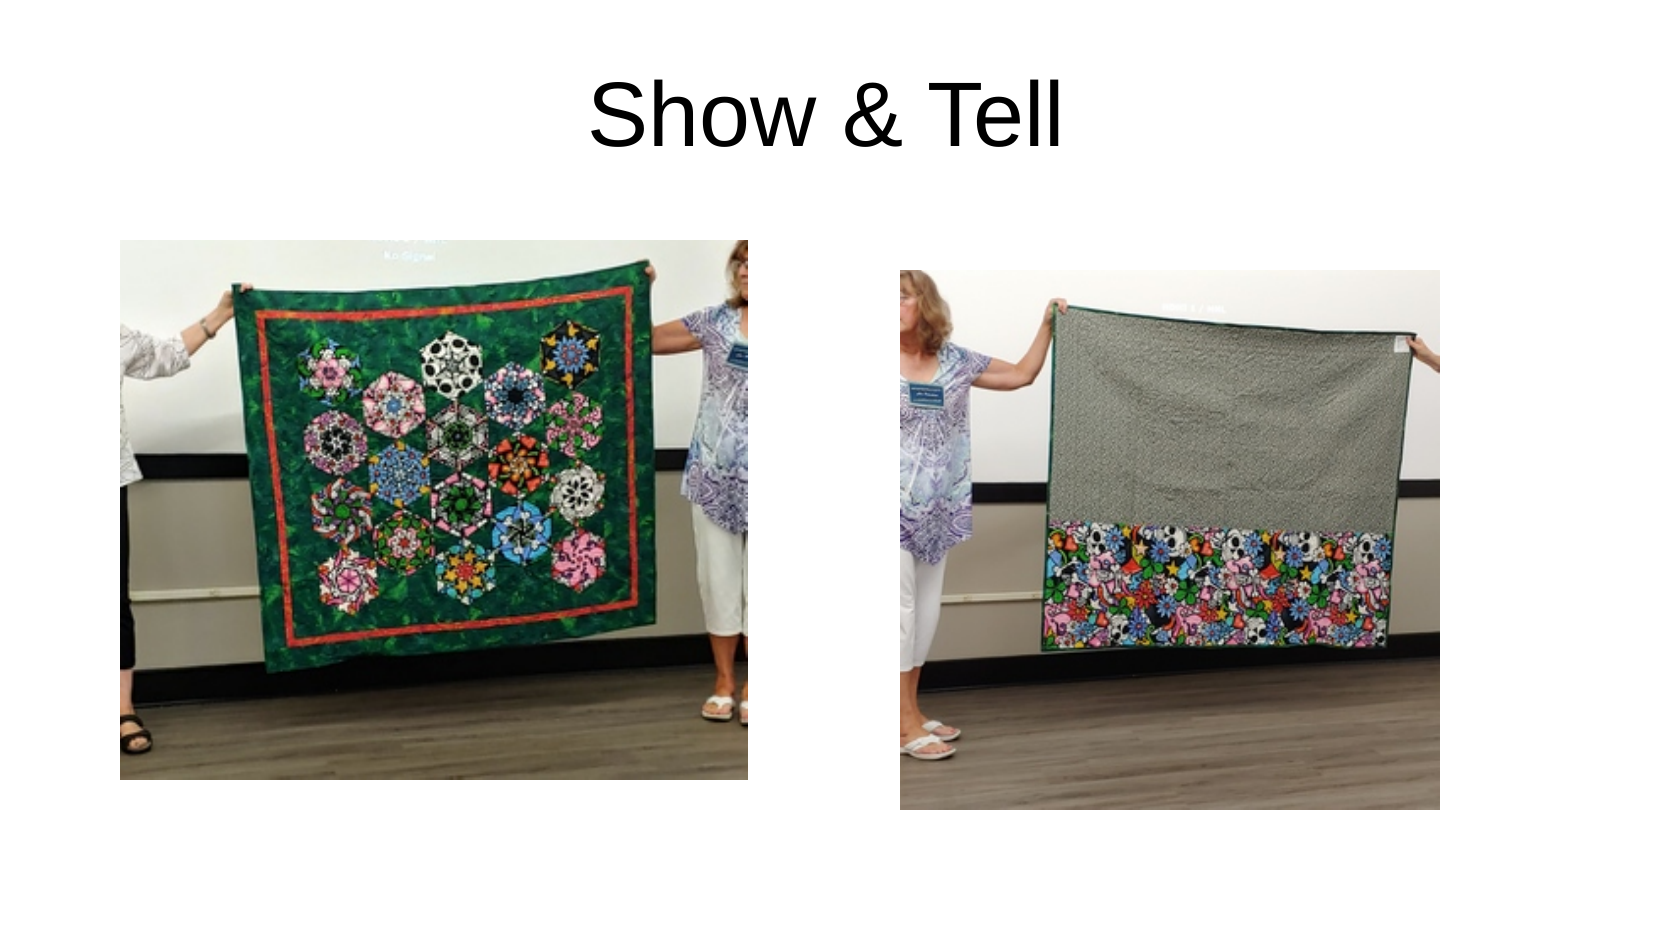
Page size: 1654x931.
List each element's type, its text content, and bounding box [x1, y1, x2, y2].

title Show & Tell [82, 37, 1571, 193]
picture [120, 240, 748, 781]
picture [900, 270, 1440, 811]
